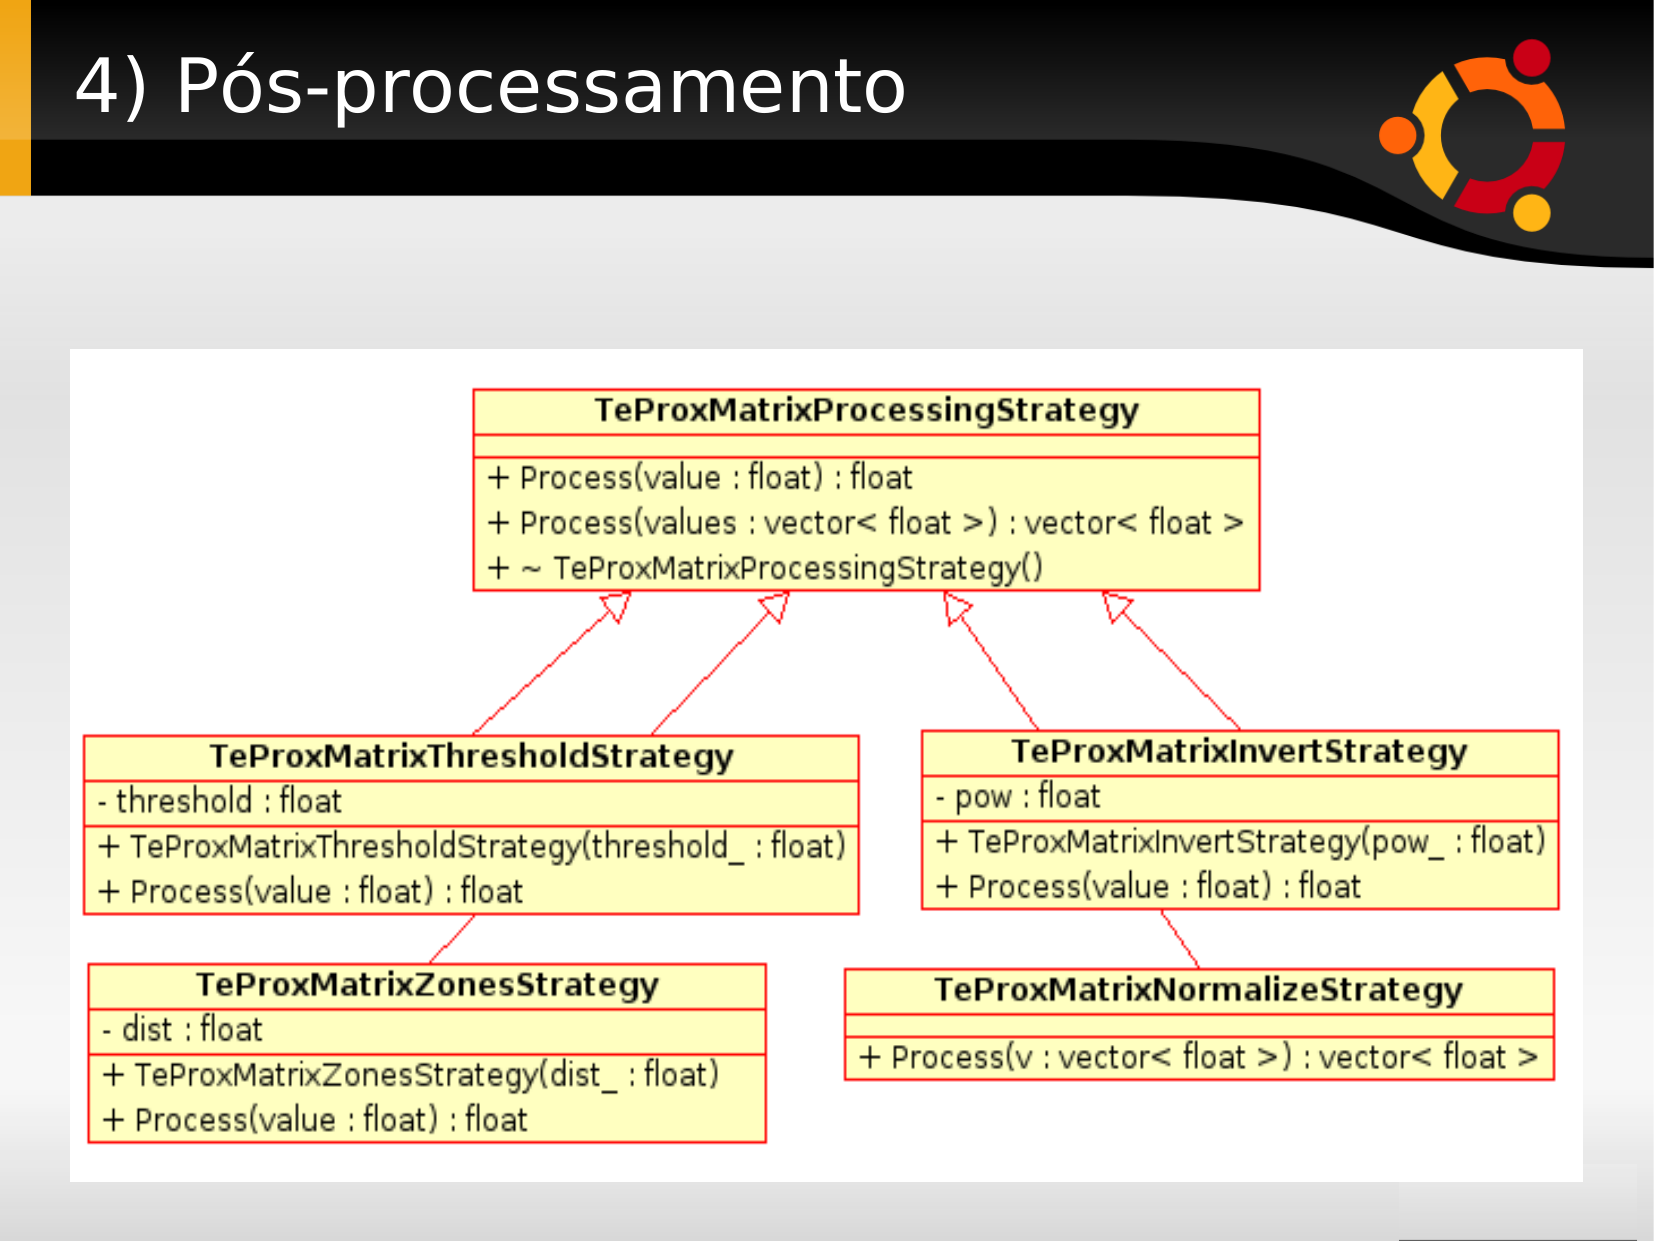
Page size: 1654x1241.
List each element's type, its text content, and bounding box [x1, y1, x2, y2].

text_box 4) Pós-processamento [59, 35, 1418, 138]
picture [0, 0, 1654, 1241]
